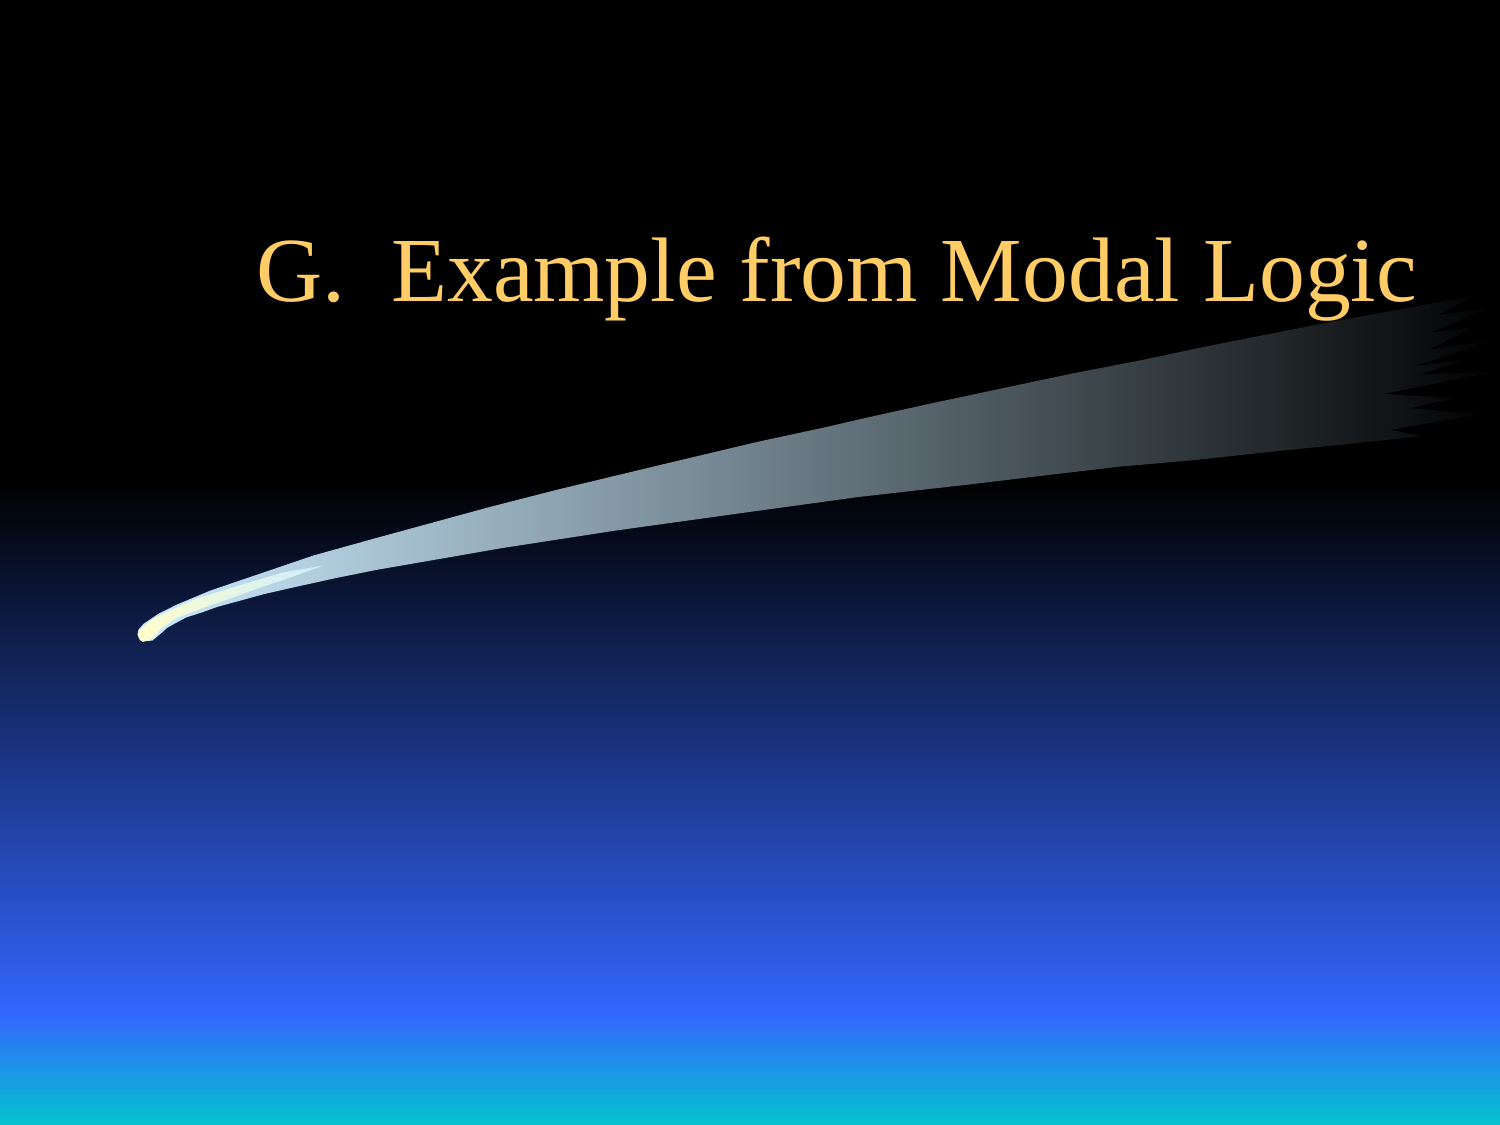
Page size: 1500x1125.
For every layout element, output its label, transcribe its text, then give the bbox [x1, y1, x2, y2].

title G. Example from Modal Logic [200, 176, 1476, 365]
